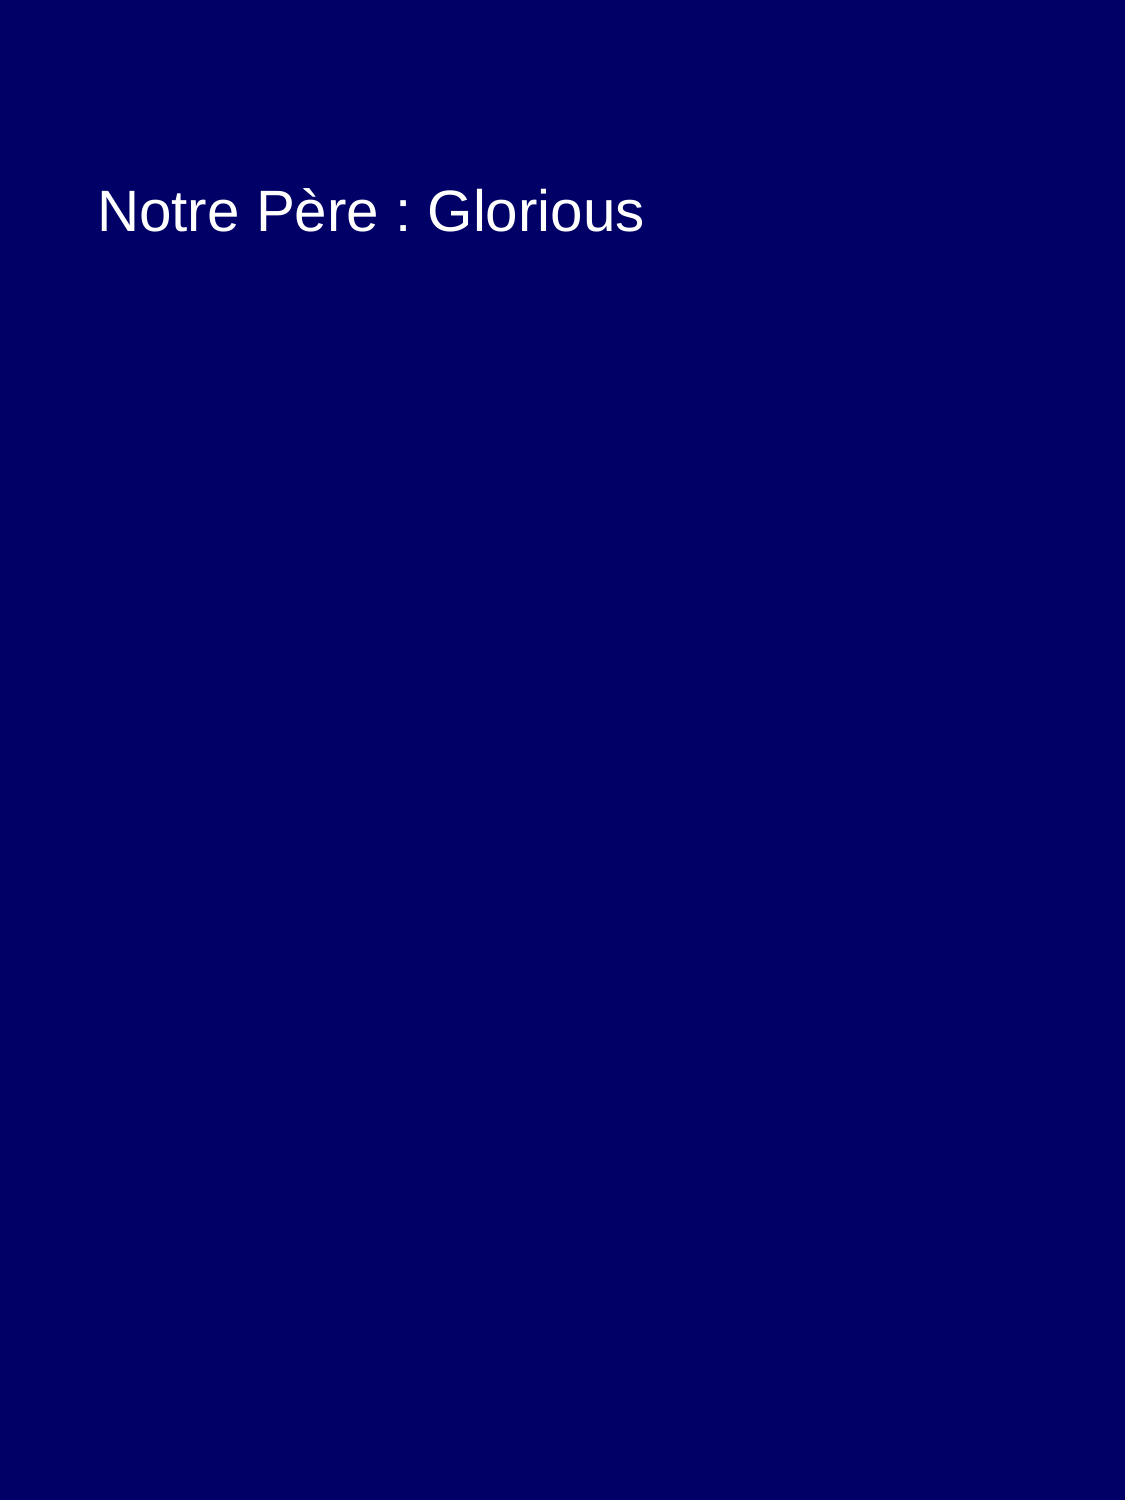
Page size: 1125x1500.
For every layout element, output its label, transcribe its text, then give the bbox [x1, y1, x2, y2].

text_box Notre Père : Glorious [82, 165, 1028, 245]
